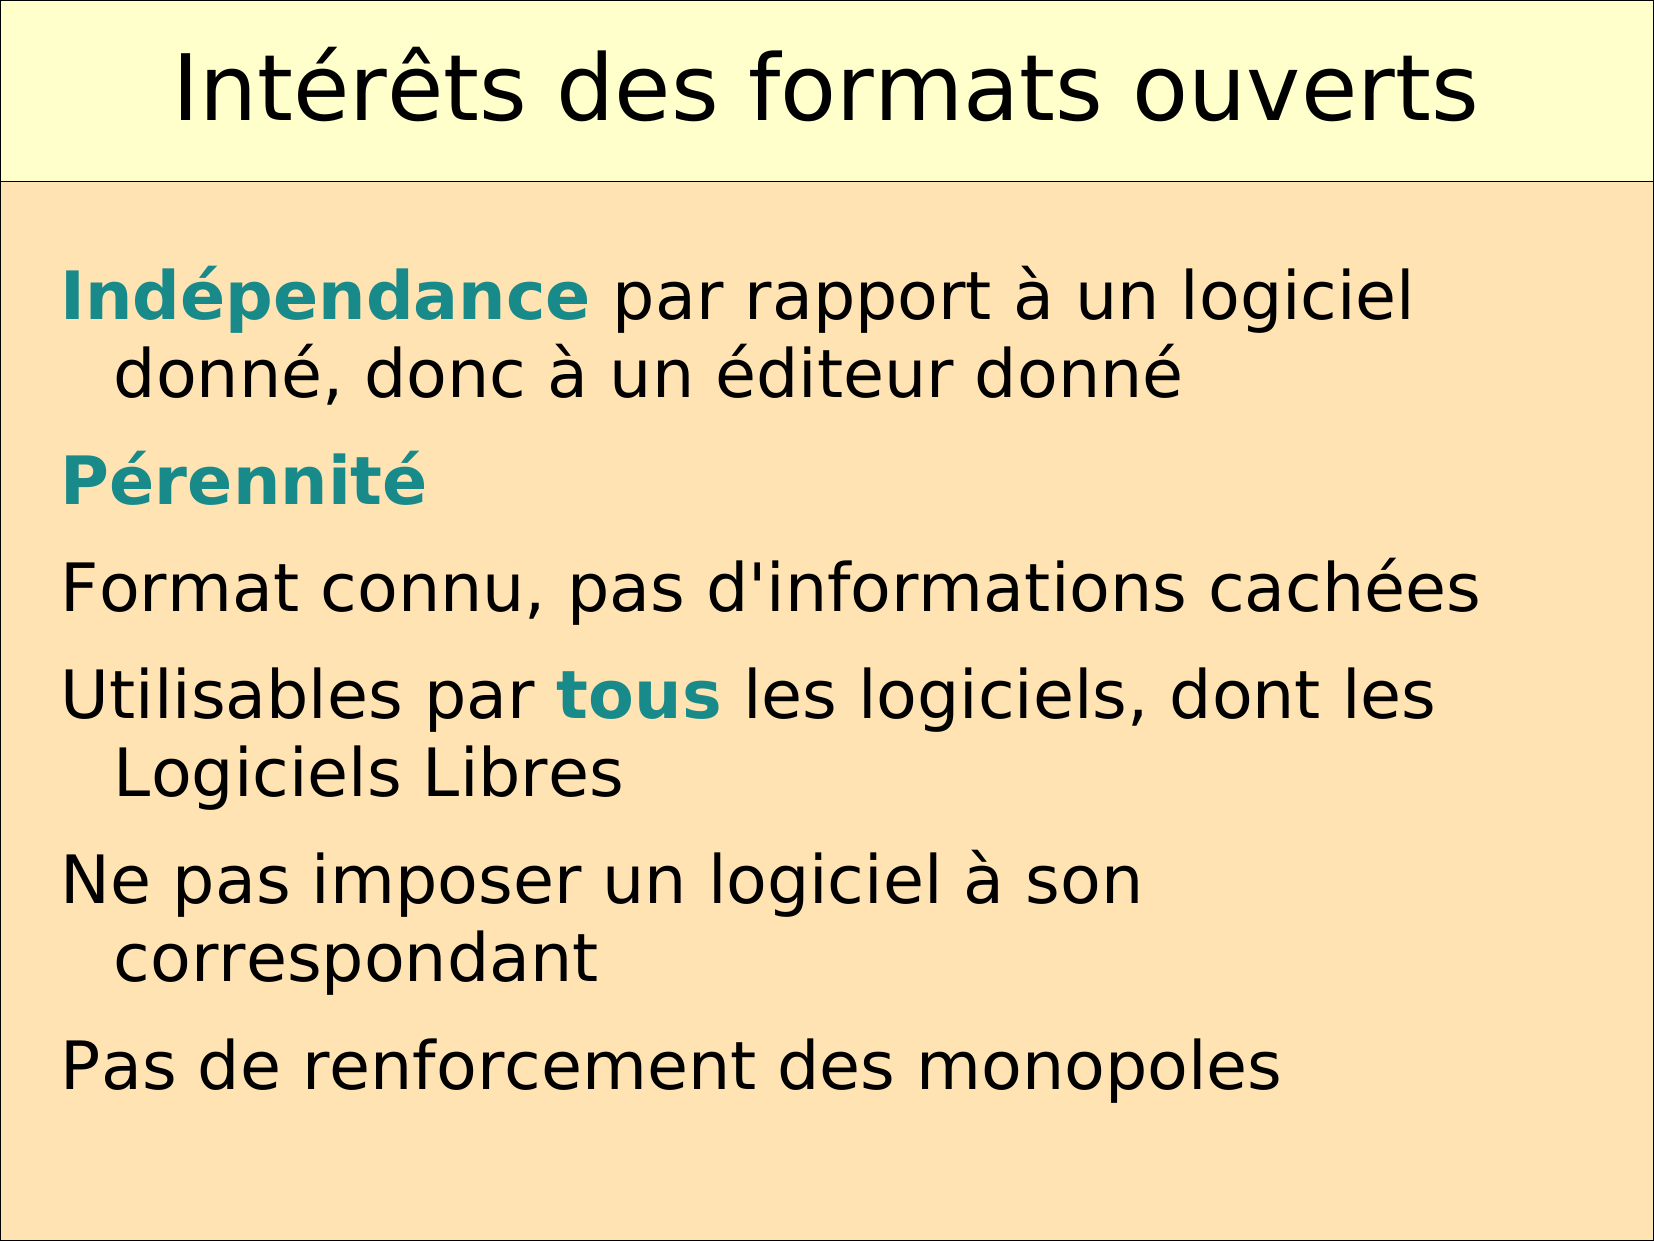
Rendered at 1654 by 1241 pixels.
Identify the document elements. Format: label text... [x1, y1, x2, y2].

title Intérêts des formats ouverts [0, 0, 1654, 177]
list Indépendance par rapport à un logiciel donné, donc à un éditeur donné Pérennité Format connu, pas d'informations cachées Utilisables par tous les logiciels, dont les Logiciels Libres Ne pas imposer un logiciel à son correspondant Pas de renforcement des monopoles [43, 257, 1623, 1146]
